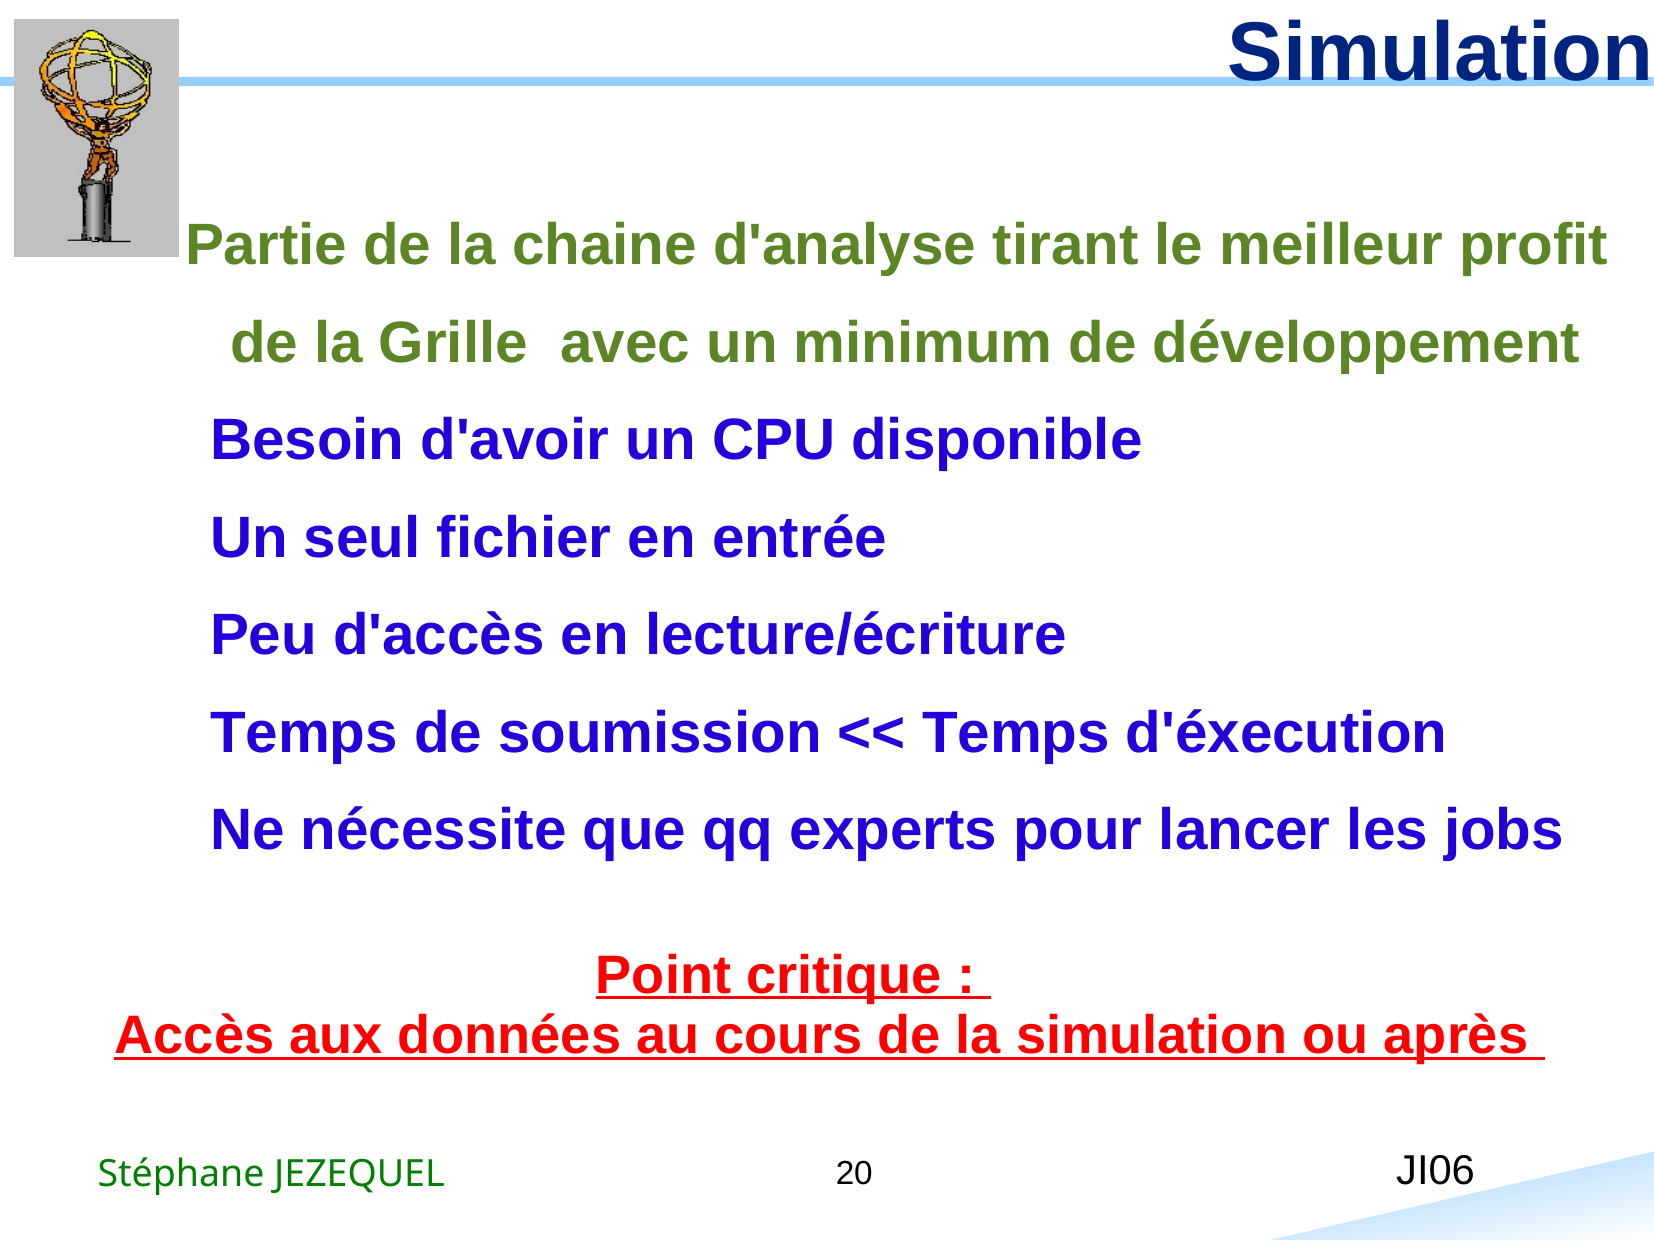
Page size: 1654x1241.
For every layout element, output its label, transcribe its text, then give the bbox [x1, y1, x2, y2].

title Simulation [85, 0, 1654, 104]
picture [14, 19, 179, 257]
text_box Partie de la chaine d'analyse tirant le meilleur profit de la Grille avec un minimum de développement Besoin d'avoir un CPU disponible Un seul fichier en entrée Peu d'accès en lecture/écriture Temps de soumission << Temps d'éxecution Ne nécessite que qq experts pour lancer les jobs [174, 179, 1616, 845]
text_box Point critique : Accès aux données au cours de la simulation ou après [40, 944, 1546, 1069]
